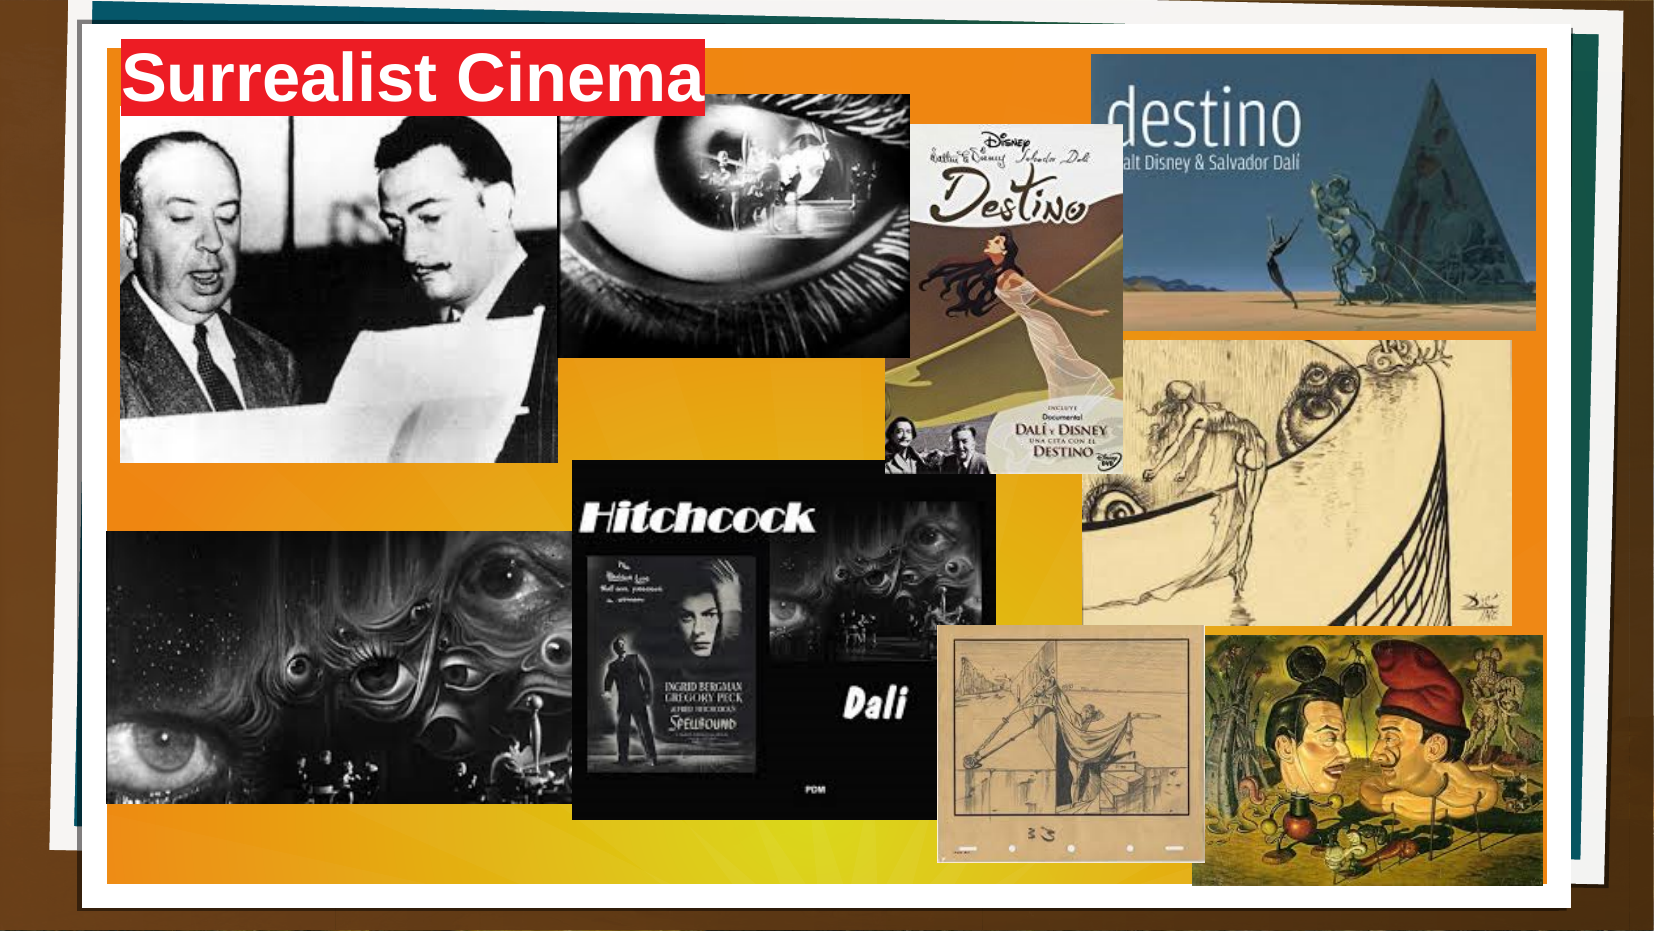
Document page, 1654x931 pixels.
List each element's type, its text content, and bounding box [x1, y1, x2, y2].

title Surrealist Cinema [94, 17, 733, 130]
picture [106, 54, 1543, 886]
